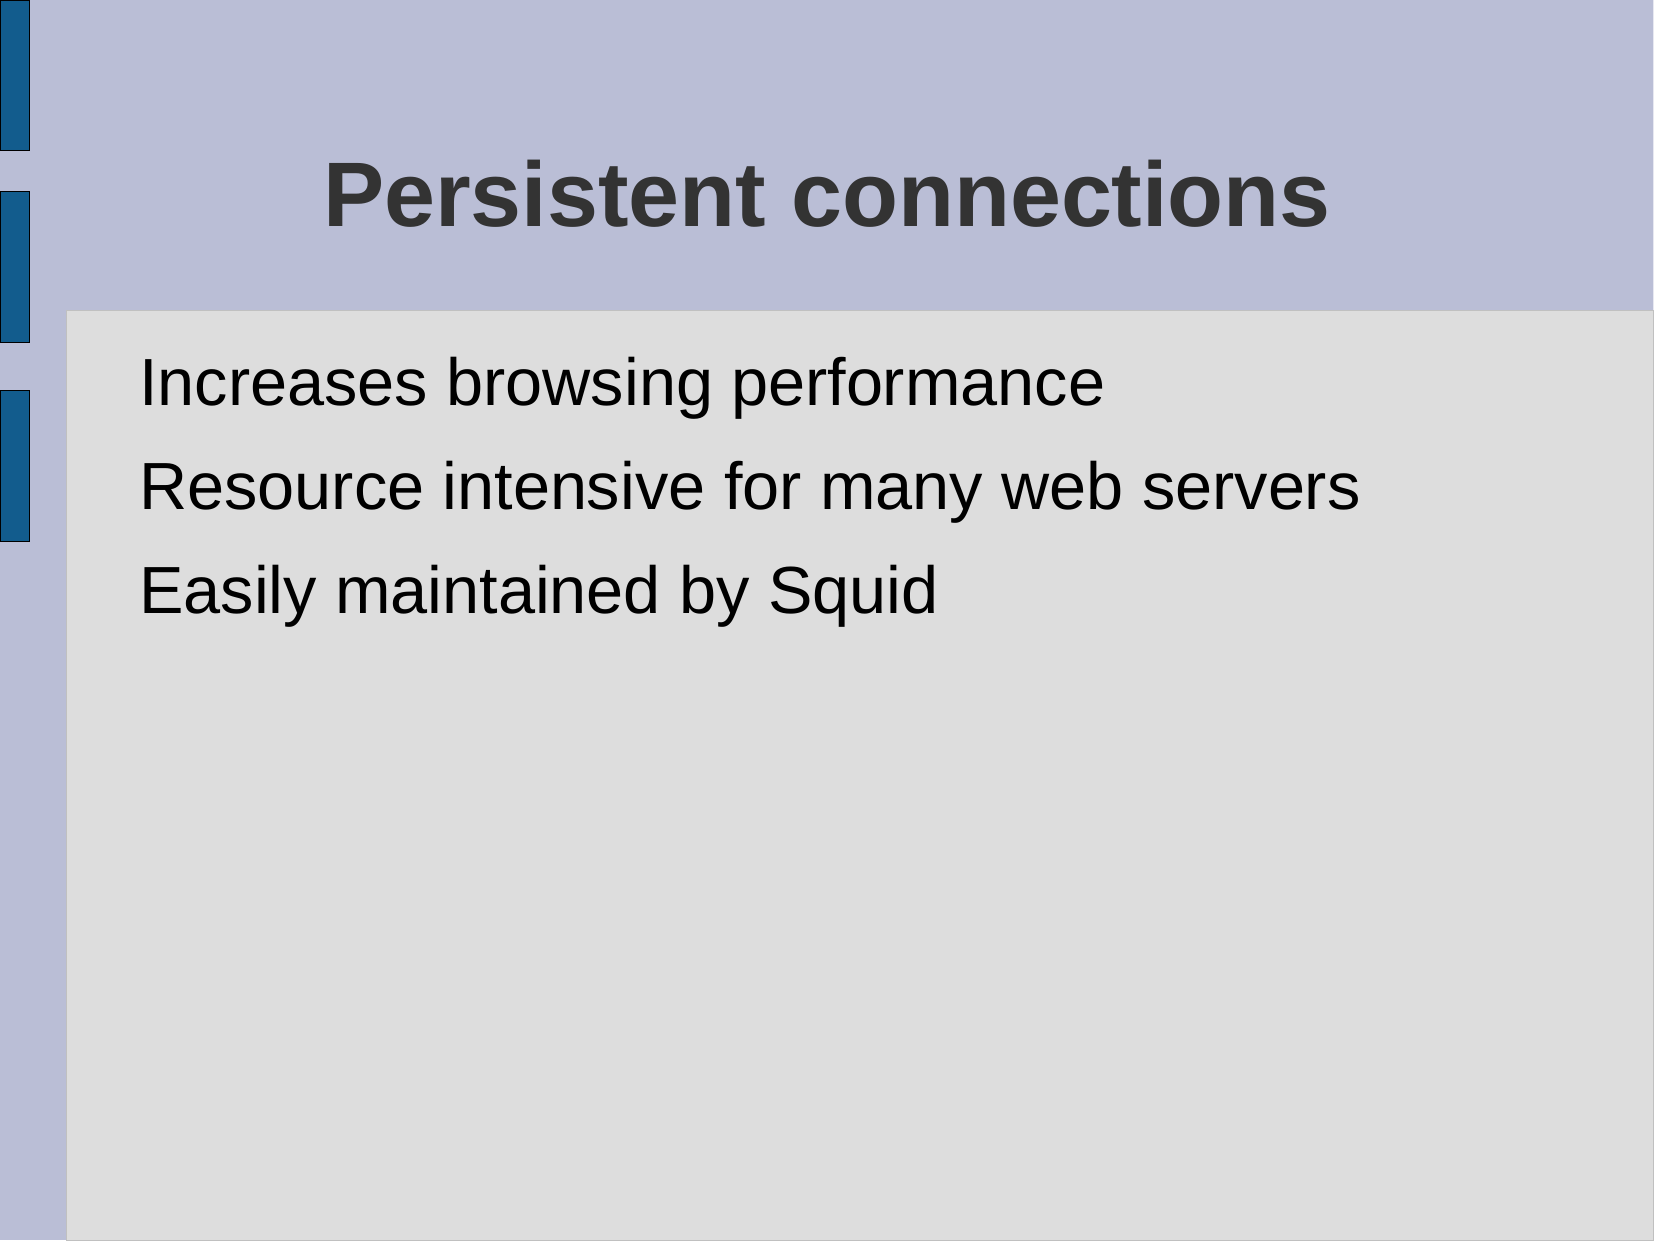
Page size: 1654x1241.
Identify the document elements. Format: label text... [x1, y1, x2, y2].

title Persistent connections [121, 91, 1534, 299]
list Increases browsing performance Resource intensive for many web servers Easily maintained by Squid [121, 344, 1534, 1127]
